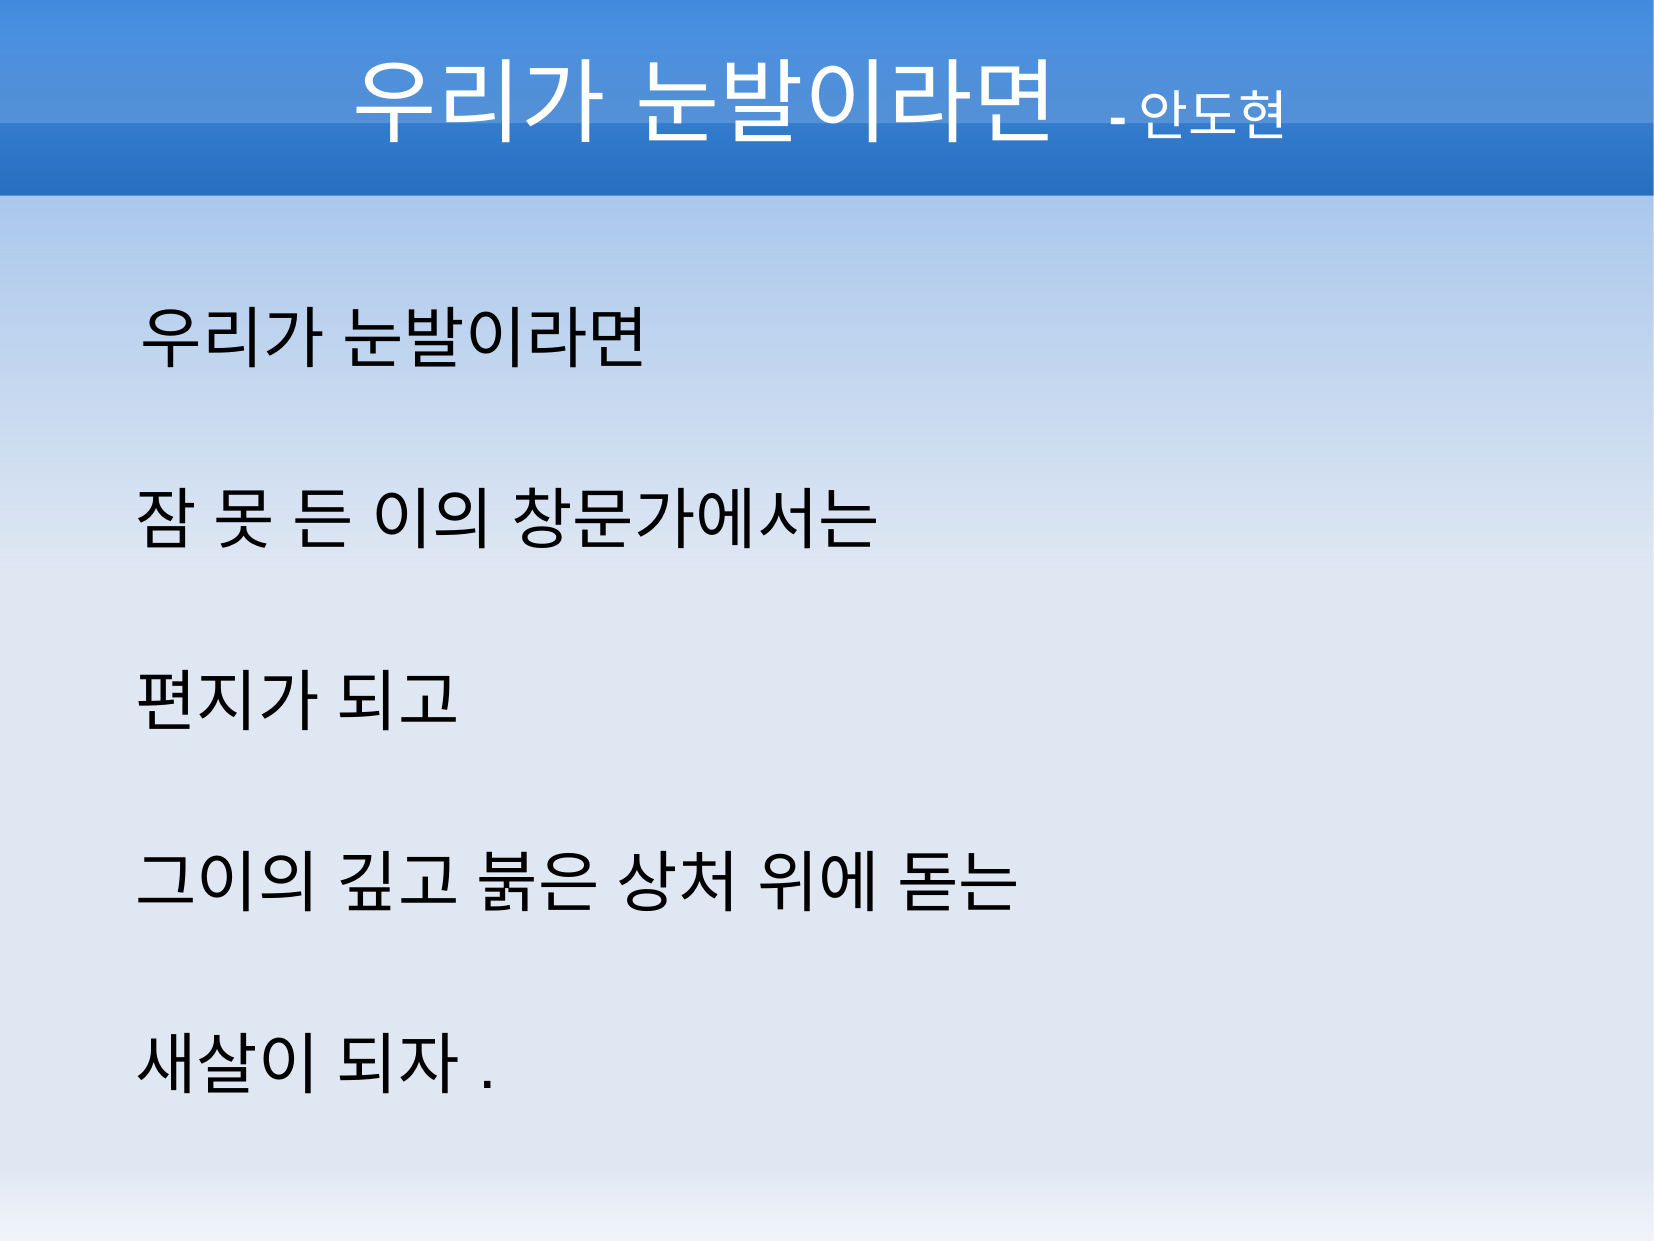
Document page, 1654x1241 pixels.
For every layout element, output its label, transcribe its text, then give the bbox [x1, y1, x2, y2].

title 우리가 눈발이라면 -안도현 [76, 7, 1565, 200]
picture [0, 0, 1654, 1241]
subtitle 우리가 눈발이라면 잠 못 든 이의 창문가에서는 편지가 되고 그이의 깊고 붉은 상처 위에 돋는 새살이 되자. [82, 297, 1571, 1101]
